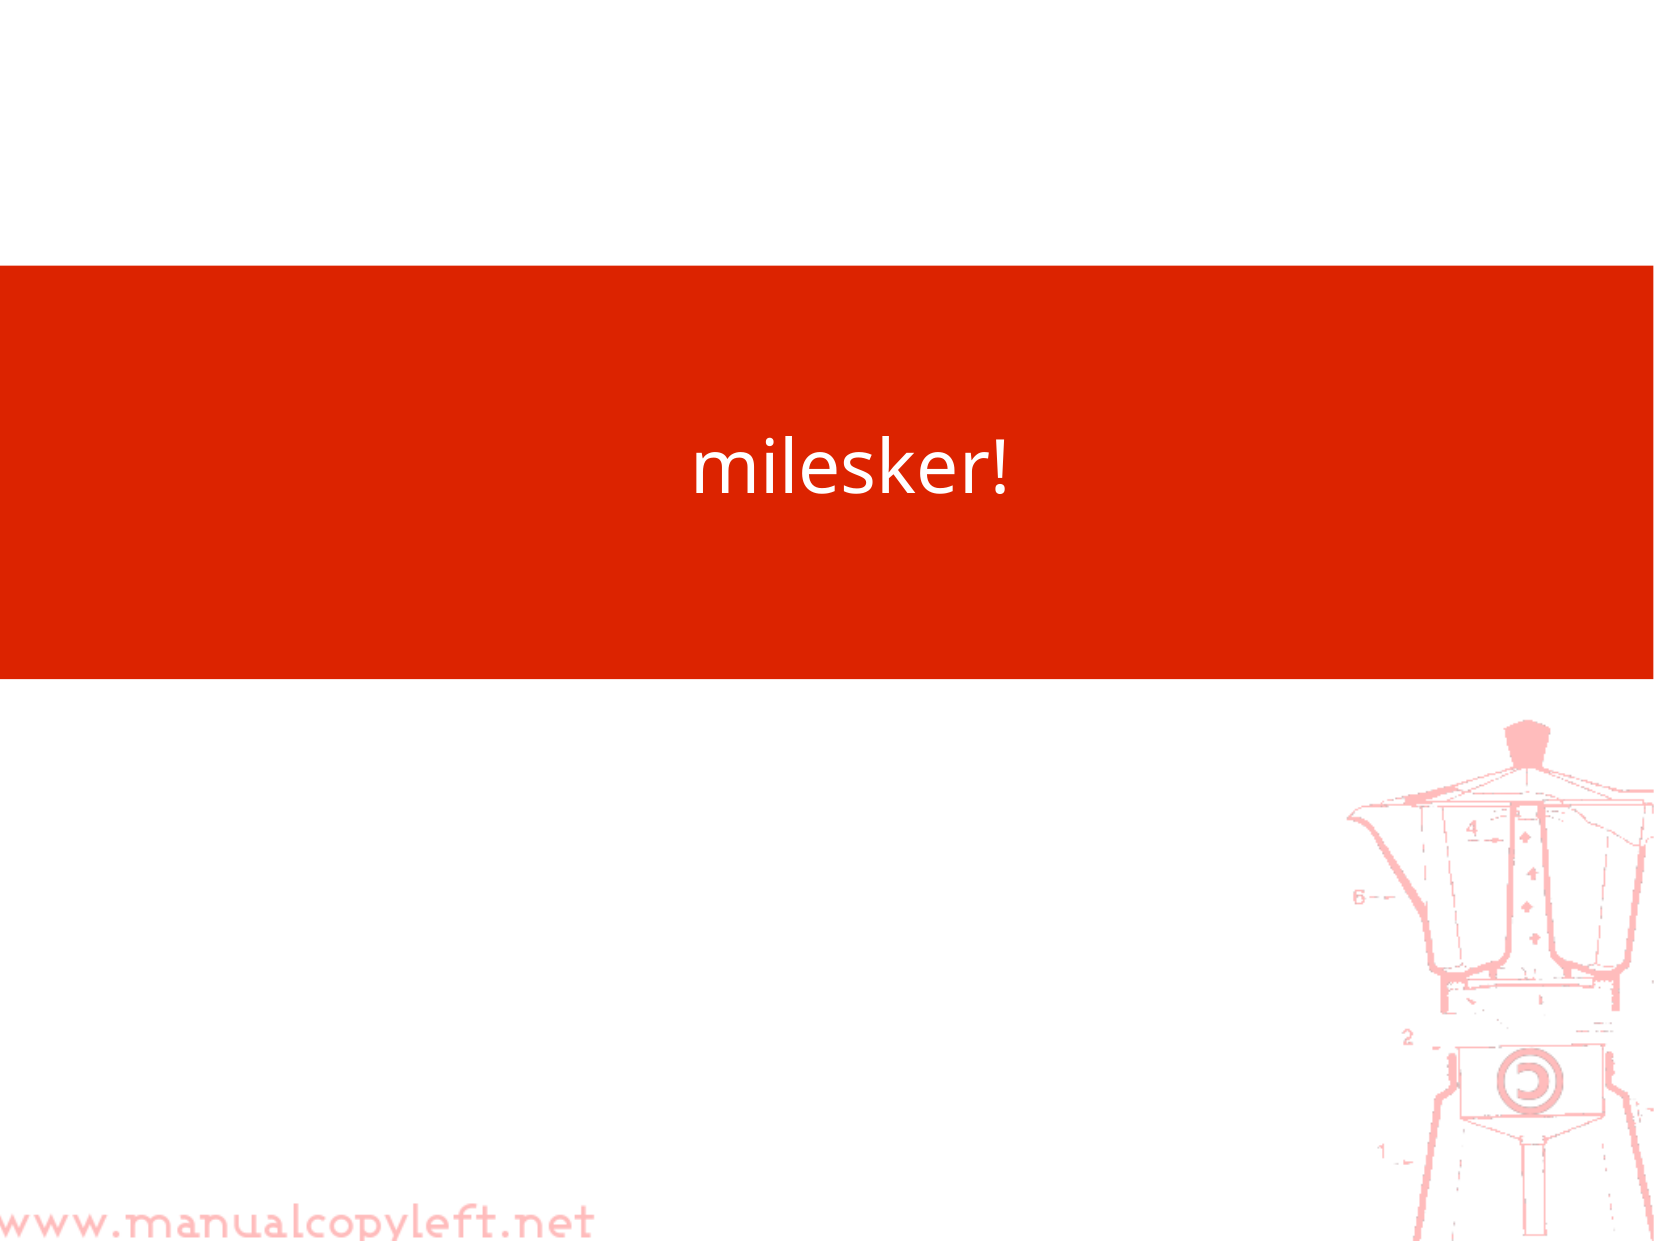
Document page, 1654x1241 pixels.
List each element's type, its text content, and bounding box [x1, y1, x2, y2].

title milesker! [106, 302, 1595, 628]
picture [0, 0, 1654, 265]
picture [0, 680, 1654, 1241]
text_box [0, 265, 1654, 680]
